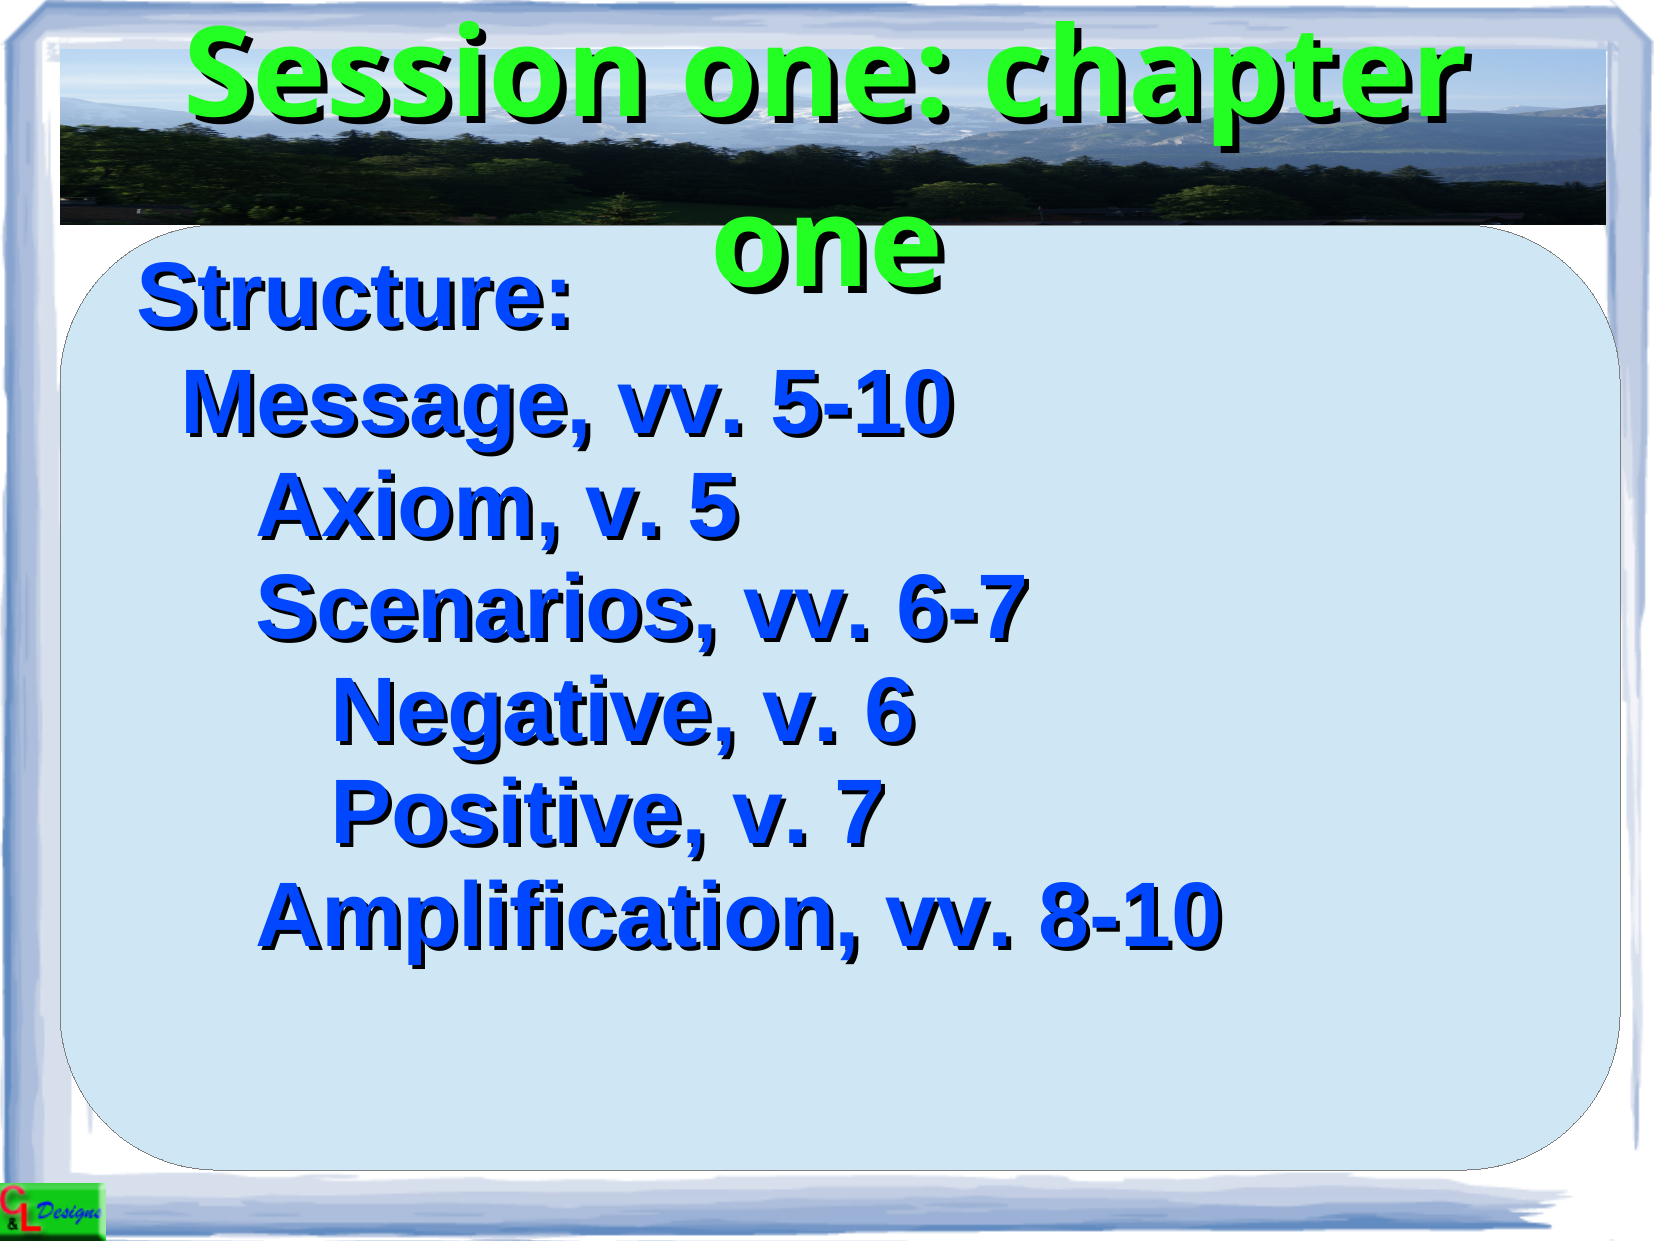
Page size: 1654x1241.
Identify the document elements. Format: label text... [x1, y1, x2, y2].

text_box [60, 257, 1621, 1171]
subtitle Structure: Message, vv. 5-10 Axiom, v. 5 Scenarios, vv. 6-7 Negative, v. 6 Positive, v. 7 Amplification, vv. 8-10 [105, 225, 1558, 1069]
picture [0, 0, 1654, 1241]
title Session one: chapter one [82, 49, 1571, 257]
